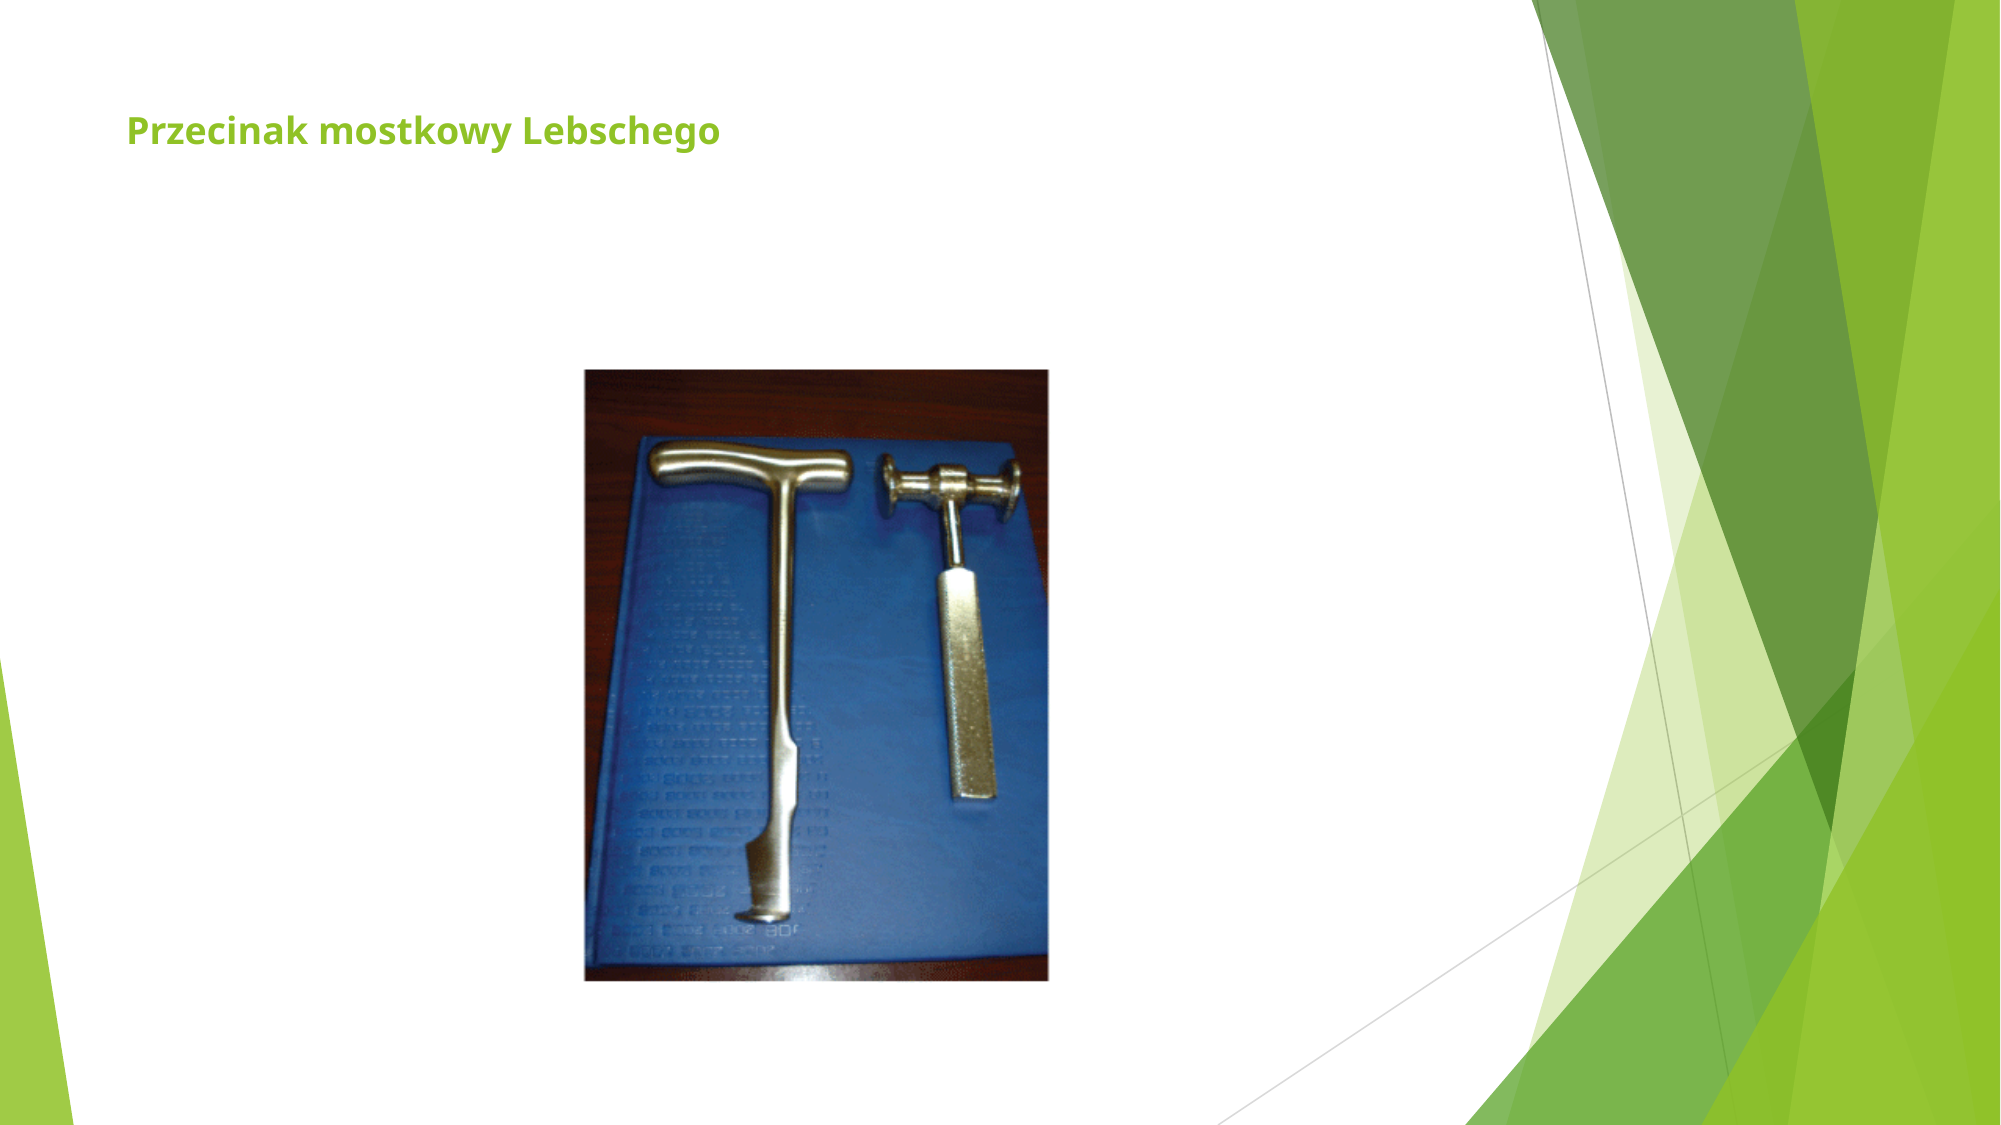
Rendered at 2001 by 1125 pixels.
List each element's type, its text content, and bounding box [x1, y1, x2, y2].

title Przecinak mostkowy Lebschego [111, 99, 1522, 317]
picture [581, 362, 1051, 983]
